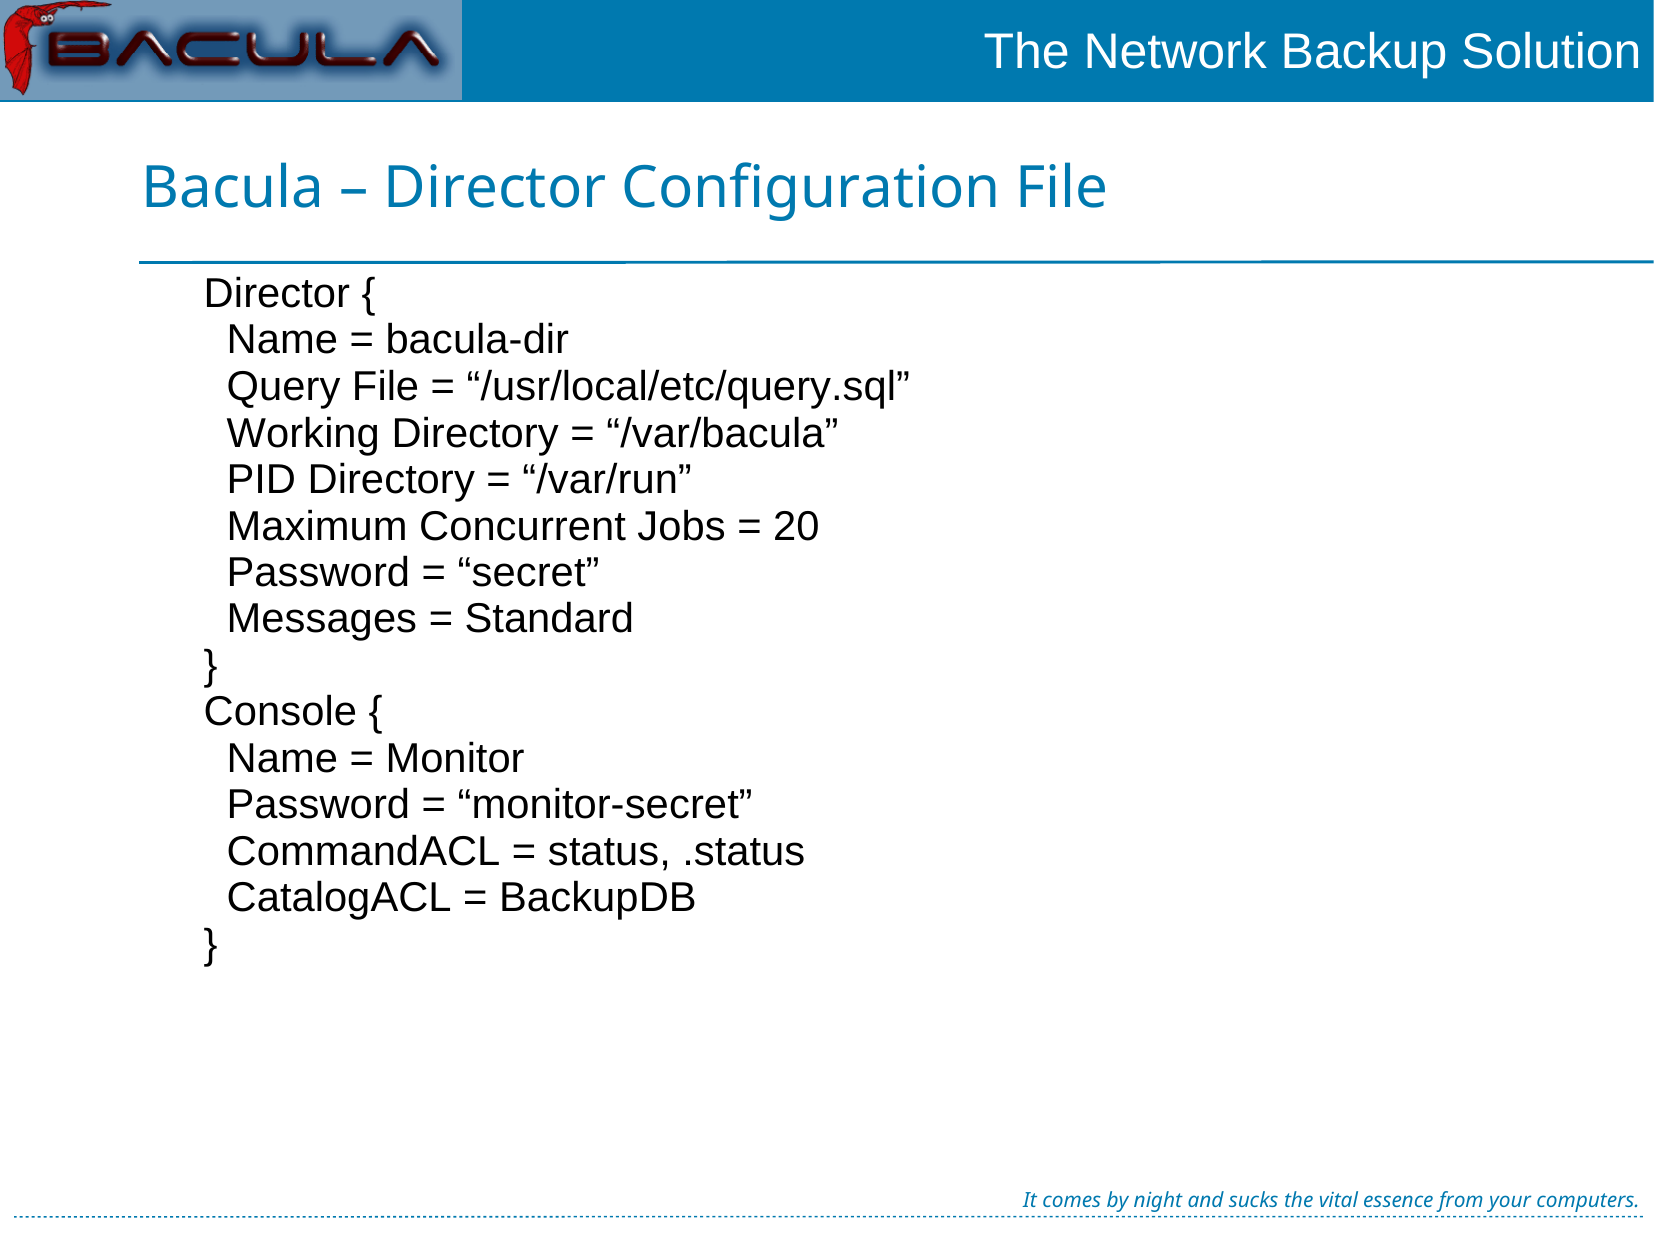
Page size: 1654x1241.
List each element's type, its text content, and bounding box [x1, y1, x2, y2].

title Bacula – Director Configuration File [141, 112, 1501, 226]
picture [0, 0, 461, 99]
list Director { Name = bacula-dir Query File = “/usr/local/etc/query.sql” Working Directory = “/var/bacula” PID Directory = “/var/run” Maximum Concurrent Jobs = 20 Password = “secret” Messages = Standard } Console { Name = Monitor Password = “monitor-secret” CommandACL = status, .status CatalogACL = BackupDB } [144, 269, 1538, 1201]
